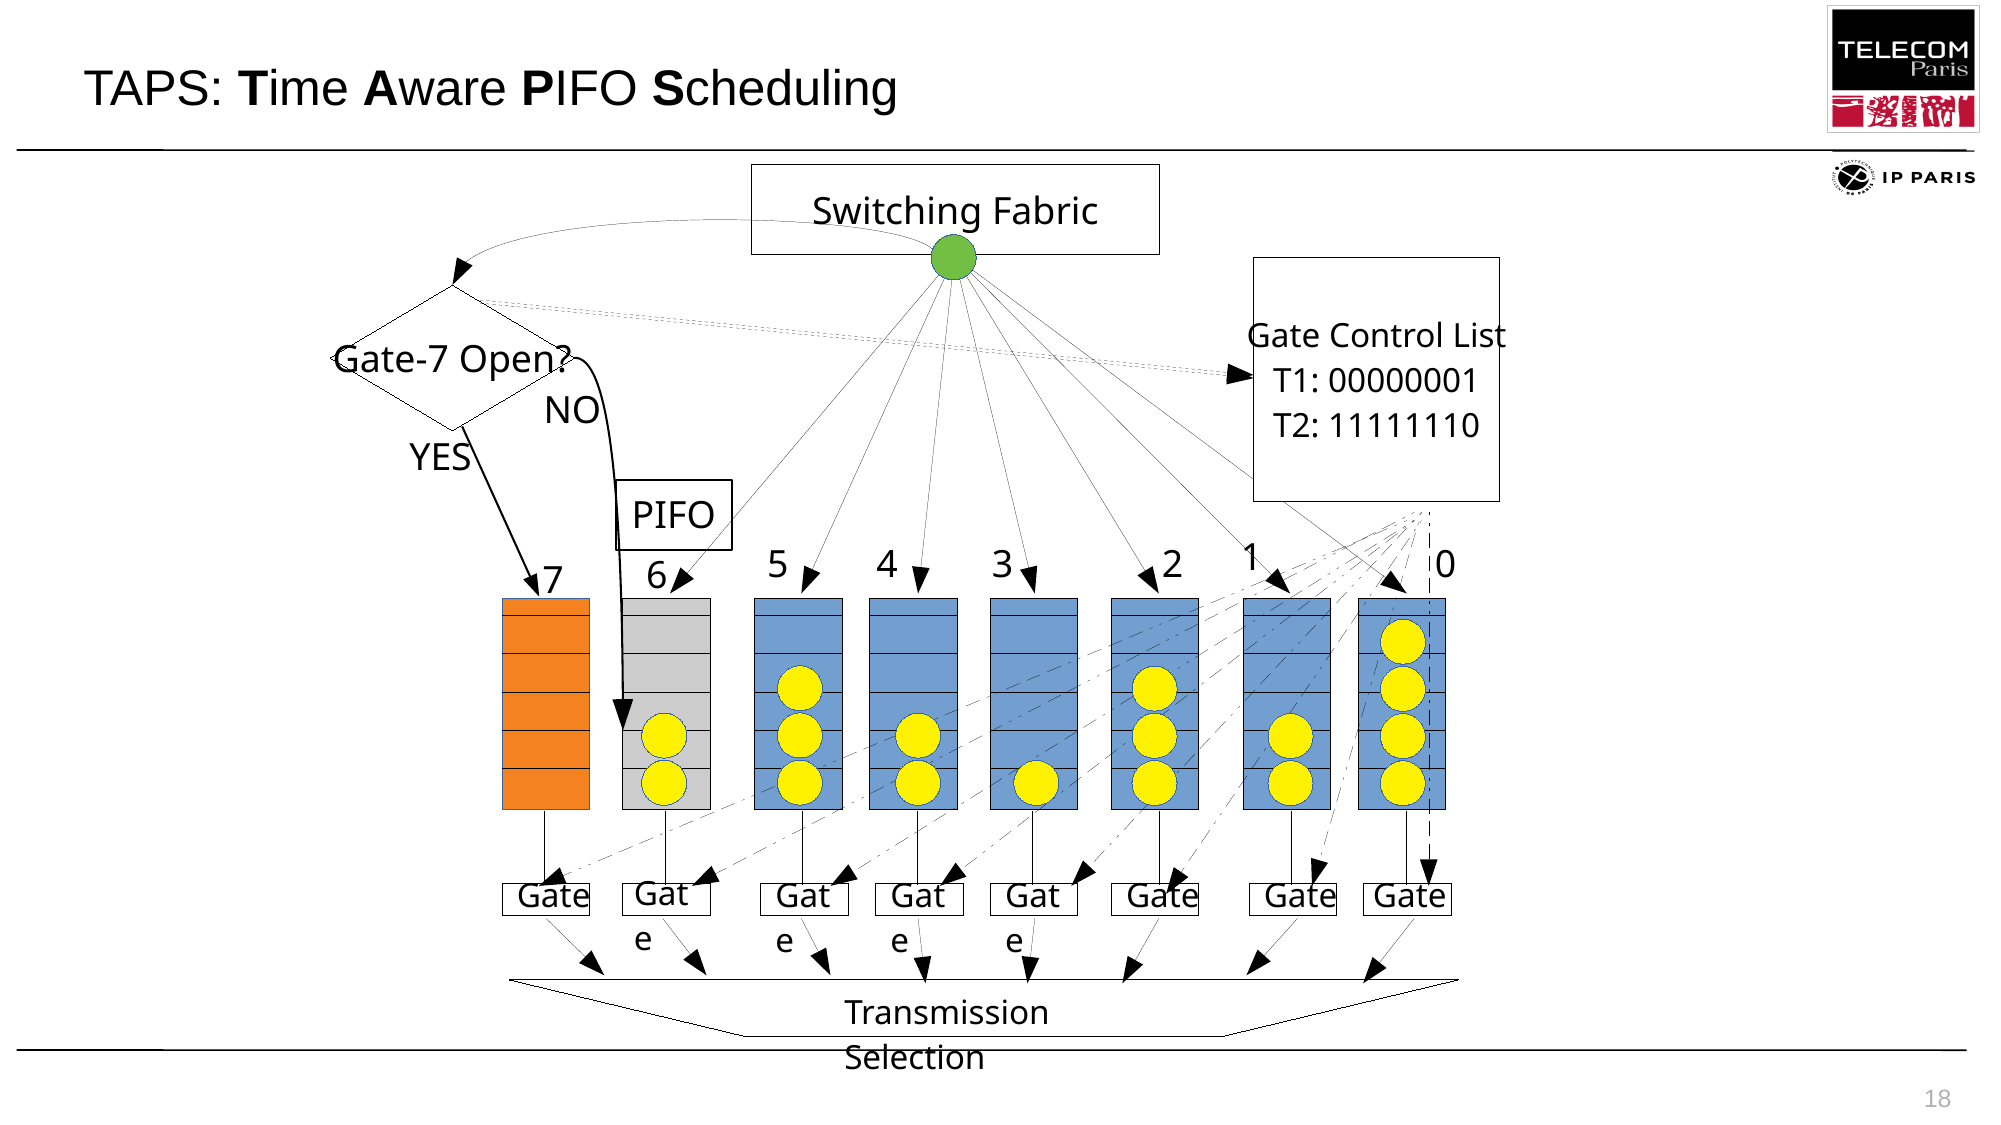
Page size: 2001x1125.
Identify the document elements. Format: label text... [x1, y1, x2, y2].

text_box [1243, 598, 1331, 615]
text_box 2 [1147, 529, 1196, 604]
text_box [1111, 616, 1199, 653]
text_box [622, 693, 711, 810]
text_box [1111, 654, 1199, 810]
text_box Gate [502, 864, 614, 984]
text_box [869, 598, 958, 615]
text_box [869, 693, 958, 810]
text_box Switching Fabric [751, 221, 932, 255]
text_box [576, 598, 590, 615]
text_box PIFO [616, 479, 732, 550]
text_box 3 [977, 529, 1026, 604]
text_box [1358, 616, 1446, 810]
text_box [754, 598, 843, 615]
text_box Gate [1358, 864, 1470, 984]
text_box [623, 616, 711, 653]
text_box [1358, 598, 1446, 615]
text_box [1243, 654, 1331, 692]
text_box [680, 598, 711, 615]
text_box [1243, 616, 1331, 653]
text_box [502, 693, 590, 730]
text_box [526, 979, 829, 1037]
text_box [502, 654, 590, 692]
text_box 0 [1420, 529, 1469, 604]
title TAPS: Time Aware PIFO Scheduling [83, 13, 1933, 153]
text_box NO [596, 376, 614, 451]
text_box [990, 731, 1078, 810]
text_box [990, 598, 1078, 615]
text_box [1243, 693, 1331, 810]
slide_number <number> [1485, 1067, 1967, 1125]
text_box [990, 693, 1078, 730]
text_box 6 [631, 541, 680, 616]
text_box [990, 616, 1078, 653]
text_box Gate [1249, 864, 1358, 984]
text_box 5 [752, 529, 801, 604]
text_box [754, 616, 843, 653]
text_box Gate [1111, 864, 1215, 984]
text_box YES [394, 422, 496, 497]
text_box [931, 234, 977, 280]
text_box [502, 598, 527, 615]
text_box [502, 769, 590, 810]
picture [1810, 0, 2000, 207]
text_box [869, 654, 958, 692]
text_box [624, 654, 711, 692]
text_box 4 [861, 529, 910, 604]
text_box [502, 731, 590, 768]
text_box Gate [990, 864, 1092, 981]
text_box Gate [875, 864, 976, 981]
text_box NO [528, 376, 610, 451]
text_box [869, 616, 958, 653]
text_box [1174, 979, 1441, 1037]
text_box 1 [1225, 523, 1275, 598]
text_box 7 [527, 546, 576, 621]
text_box Switching Fabric [751, 164, 1160, 255]
text_box [754, 654, 843, 810]
text_box Gate [760, 864, 860, 984]
text_box Gate Control List T1: 00000001 T2: 11111110 [1253, 257, 1500, 502]
text_box Transmission Selection [829, 981, 1174, 1044]
text_box [623, 598, 631, 615]
text_box [1111, 598, 1199, 615]
text_box [502, 616, 590, 653]
text_box Gate-7 Open? [338, 285, 574, 422]
text_box Gate [618, 862, 722, 982]
text_box [990, 654, 1078, 692]
text_box [1069, 687, 1078, 692]
